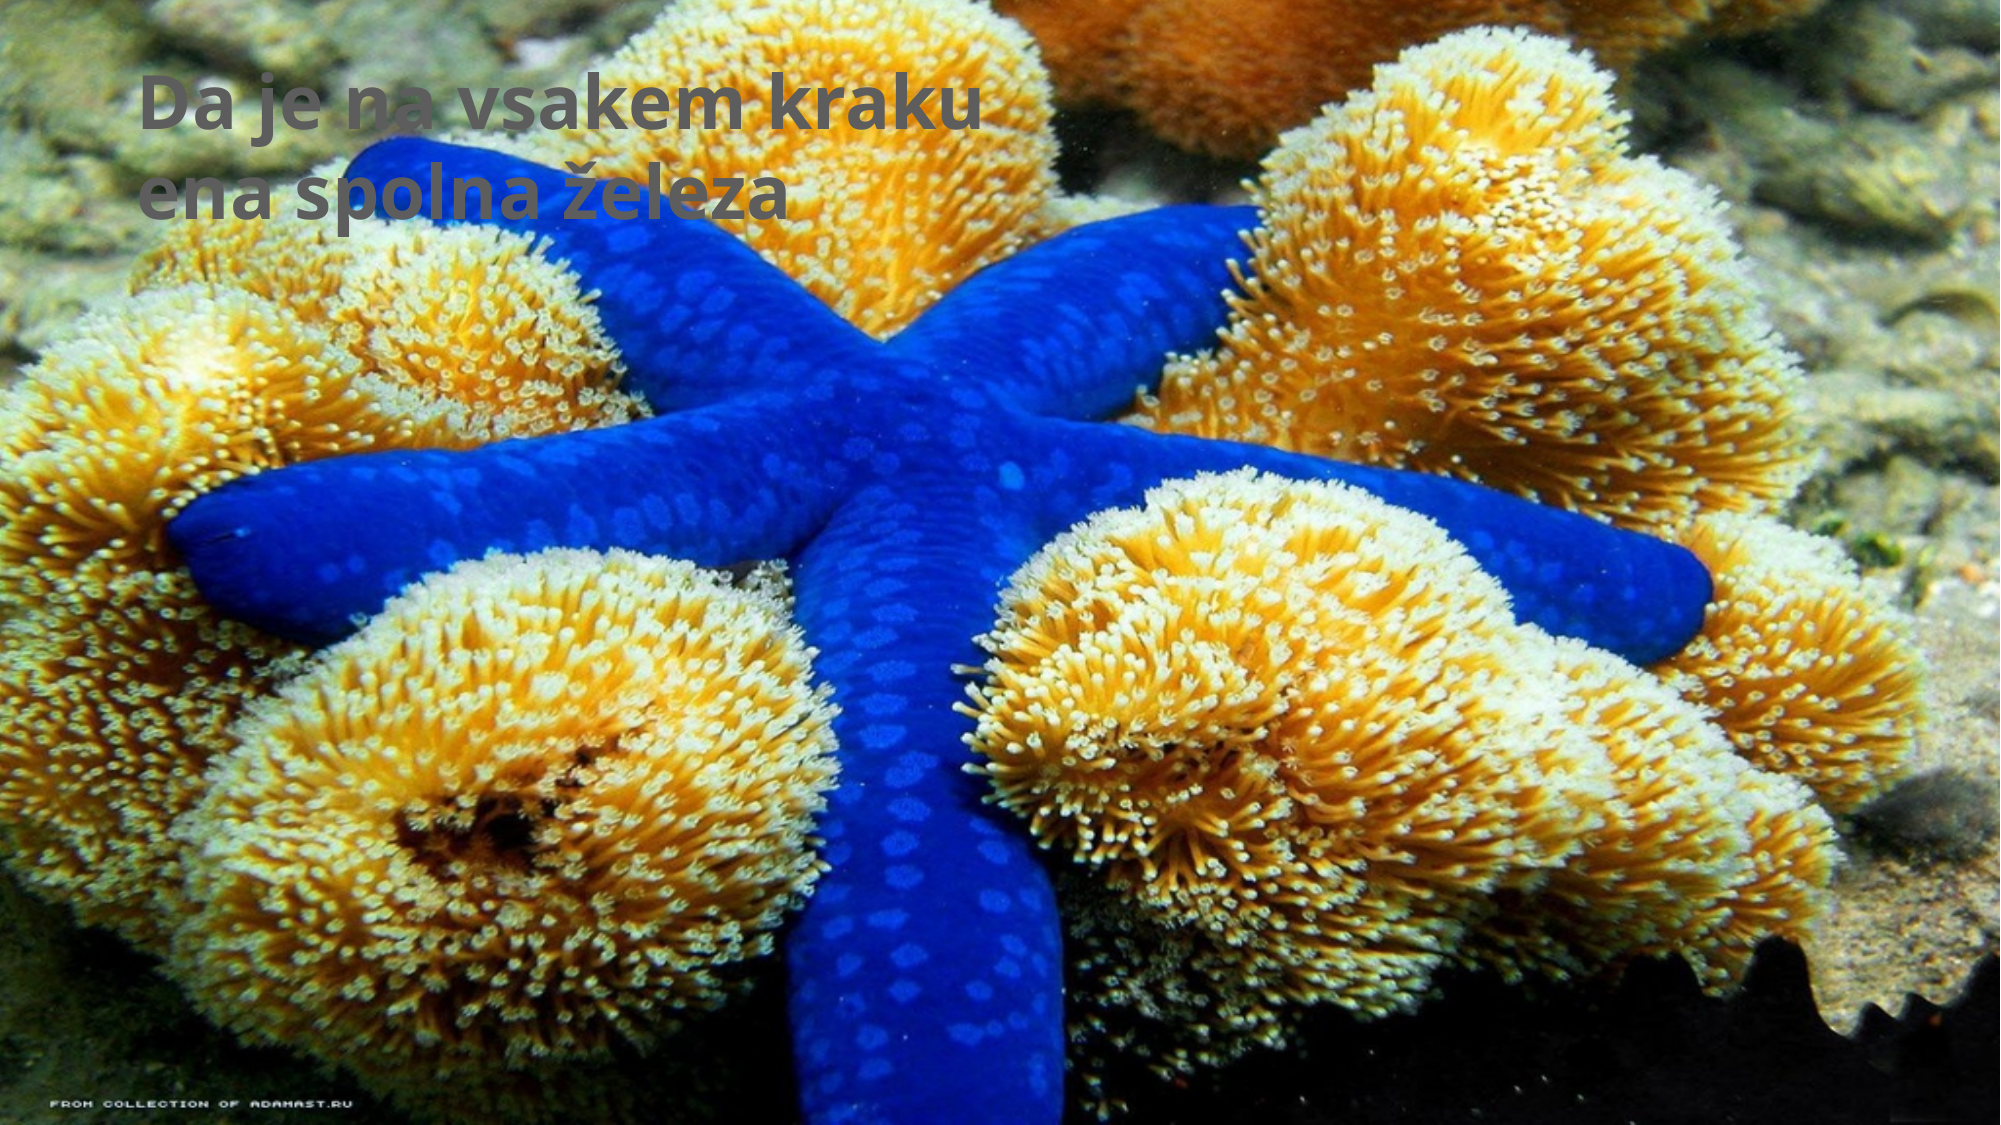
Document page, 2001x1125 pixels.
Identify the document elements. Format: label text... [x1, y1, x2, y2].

text_box Da je na vsakem kraku ena spolna železa [121, 46, 1108, 242]
picture [0, 0, 2000, 1125]
